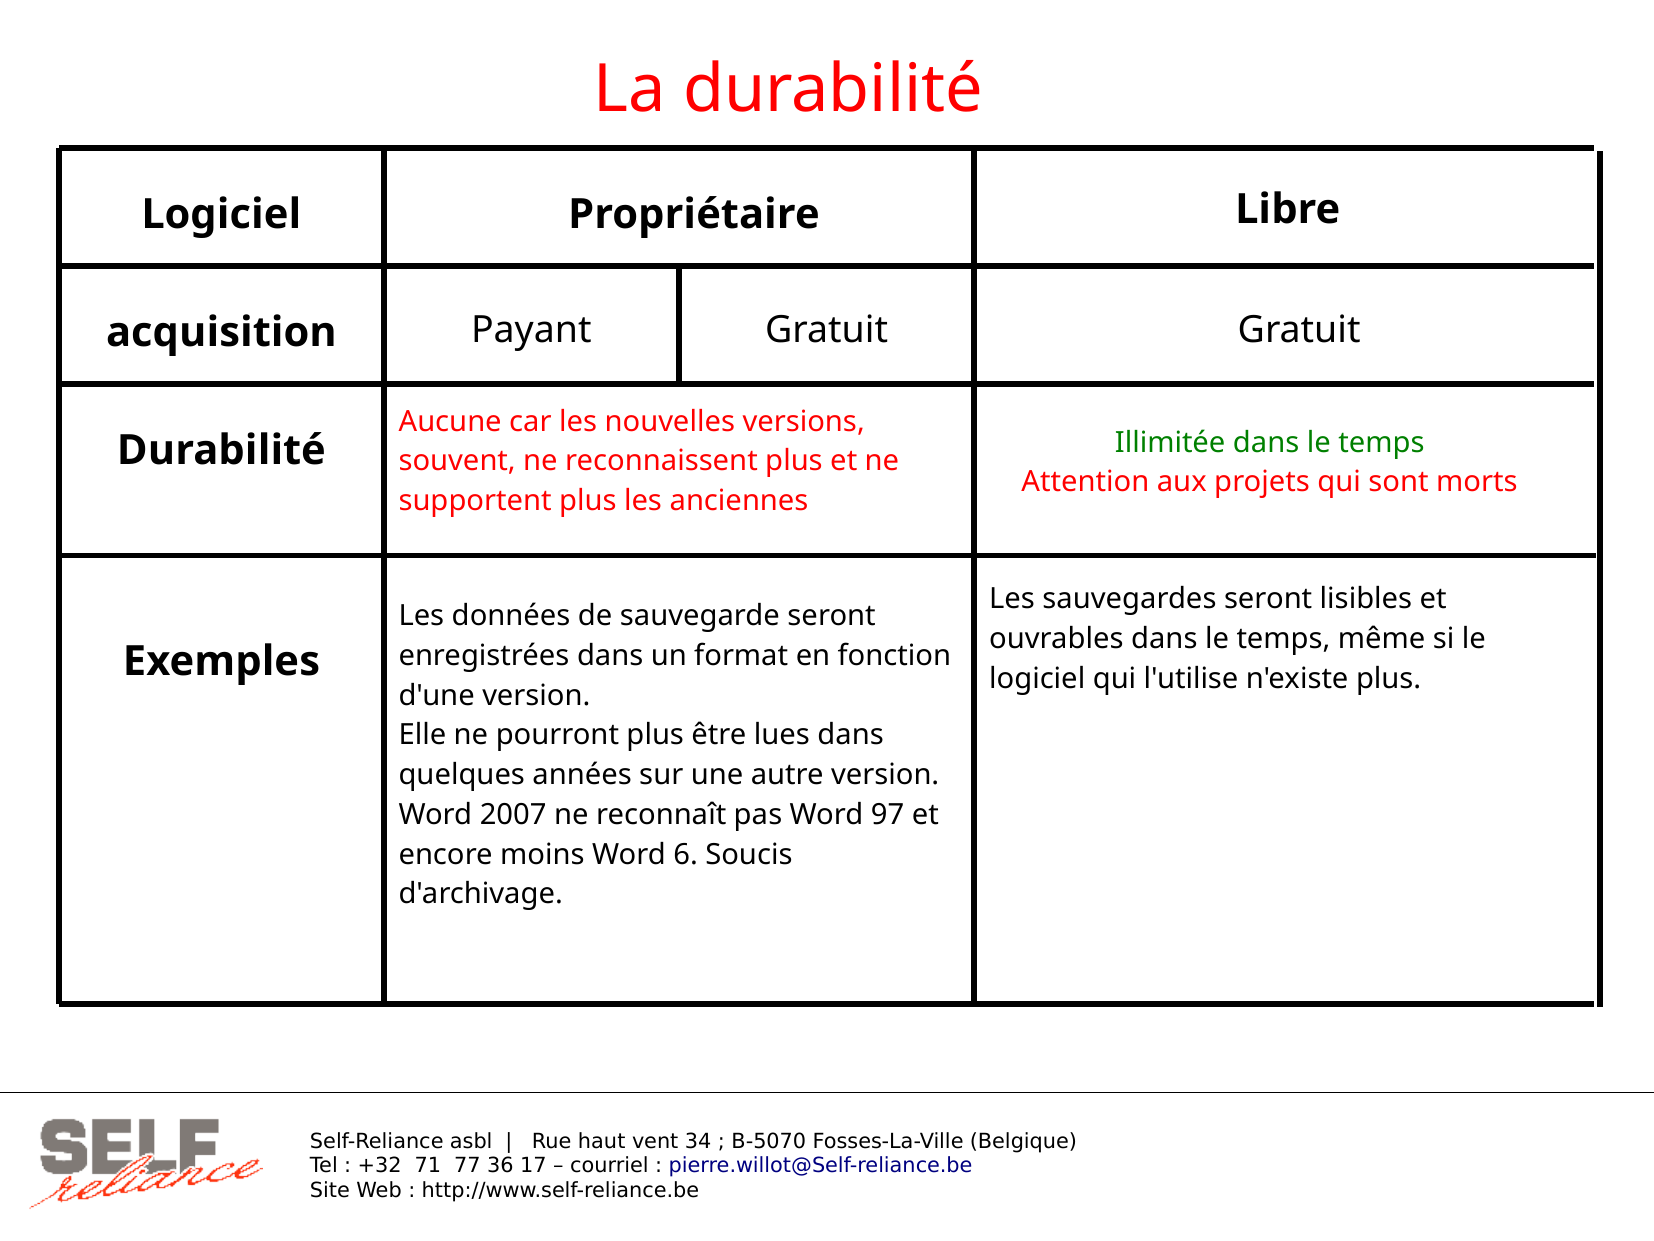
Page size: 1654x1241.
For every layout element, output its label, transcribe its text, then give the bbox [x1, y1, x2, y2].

text_box Gratuit [1181, 295, 1418, 375]
text_box Self-Reliance asbl | Rue haut vent 34 ; B-5070 Fosses-La-Ville (Belgique) Tel : +32 71 77 36 17 – courriel : pierre.willot@Self-reliance.be Site Web : http://www.self-reliance.be [295, 1122, 1388, 1210]
text_box Payant [413, 295, 650, 375]
text_box Les sauvegardes seront lisibles et ouvrables dans le temps, même si le logiciel qui l'utilise n'existe plus. [974, 570, 1565, 827]
text_box La durabilité [236, 29, 1359, 166]
text_box Gratuit [708, 295, 945, 375]
text_box Illimitée dans le temps Attention aux projets qui sont morts [974, 413, 1565, 552]
text_box Les données de sauvegarde seront enregistrées dans un format en fonction d'une version. Elle ne pourront plus être lues dans quelques années sur une autre version. Word 2007 ne reconnaît pas Word 97 et encore moins Word 6. Soucis d'archivage. [383, 587, 975, 954]
text_box Logiciel [59, 173, 384, 266]
text_box Aucune car les nouvelles versions, souvent, ne reconnaissent plus et ne supportent plus les anciennes [383, 392, 975, 558]
text_box Durabilité [59, 409, 383, 502]
text_box Exemples [59, 620, 383, 713]
text_box acquisition [59, 291, 384, 384]
text_box Libre [1036, 168, 1539, 261]
text_box Propriétaire [442, 173, 945, 266]
picture [28, 1116, 263, 1214]
